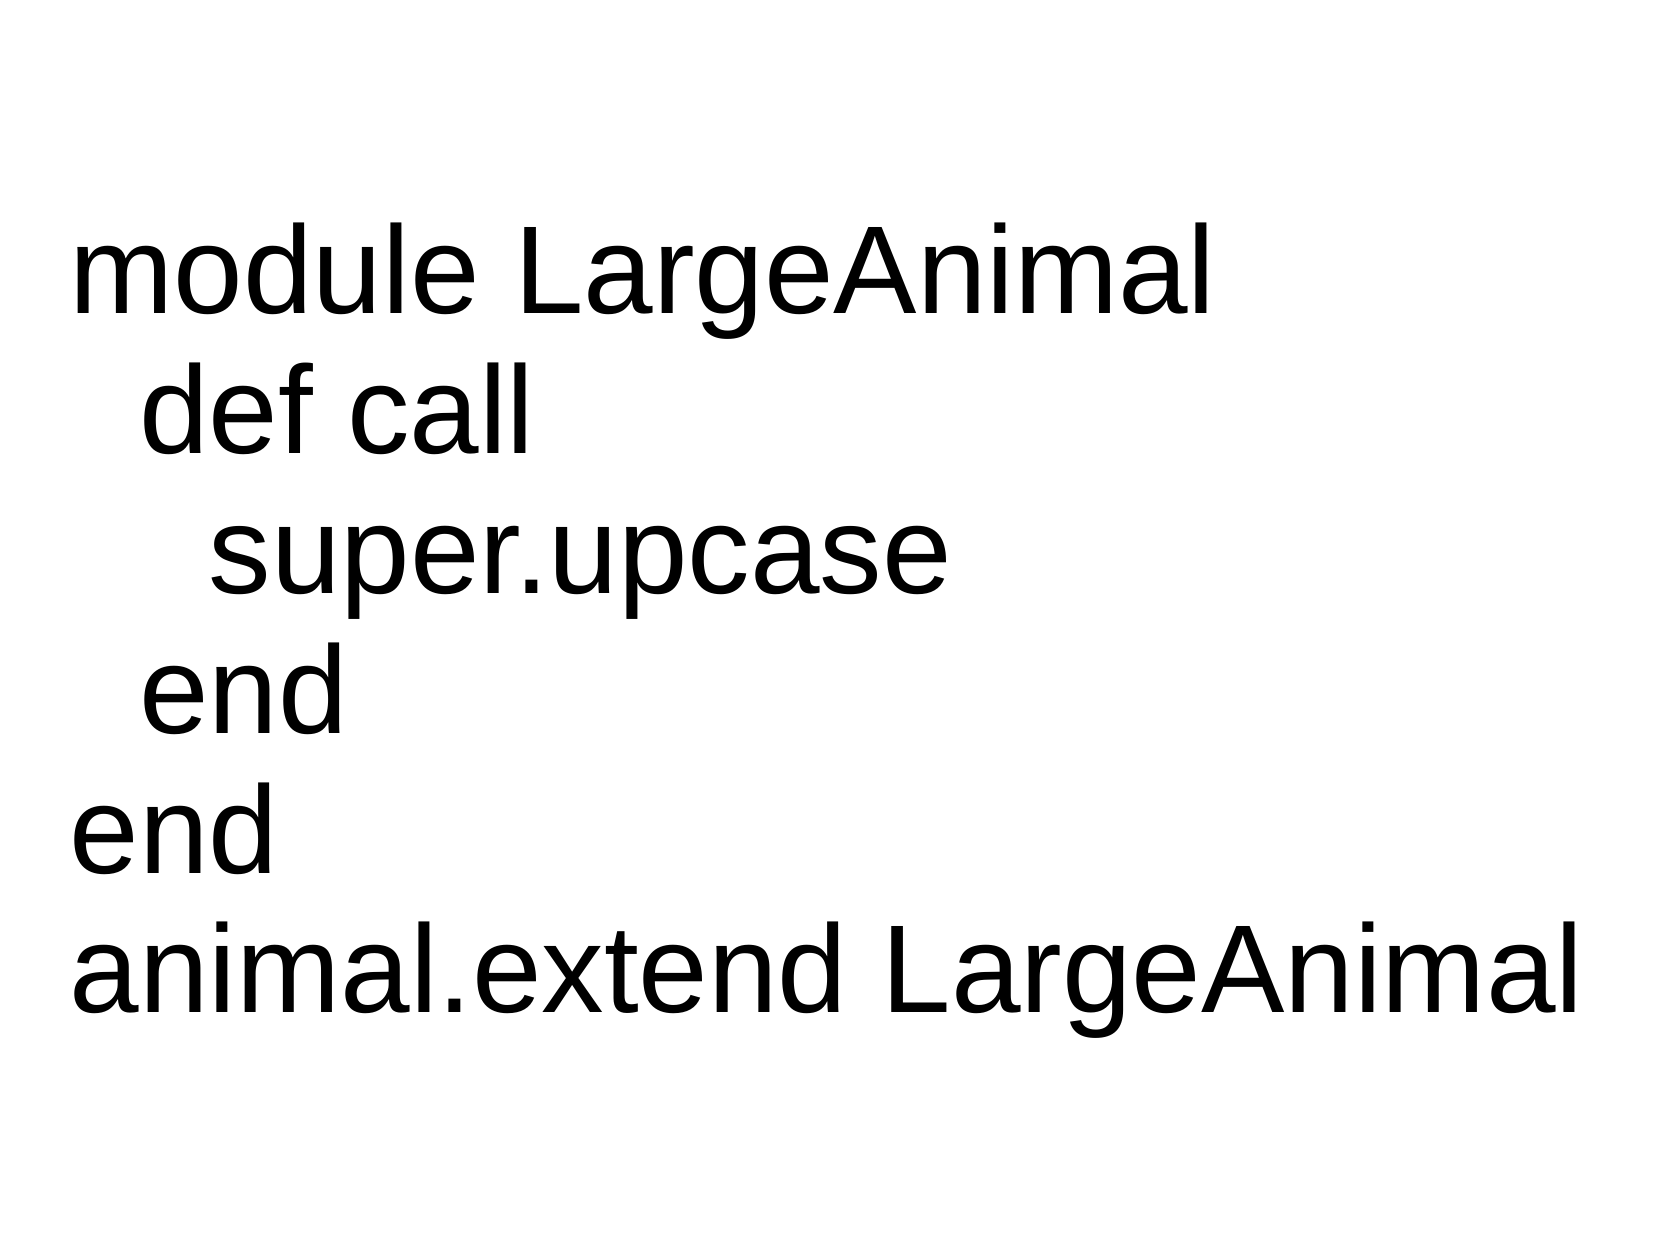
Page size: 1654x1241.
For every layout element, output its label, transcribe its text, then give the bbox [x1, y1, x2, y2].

text_box module LargeAnimal def call super.upcase end end animal.extend LargeAnimal [54, 193, 1599, 1047]
